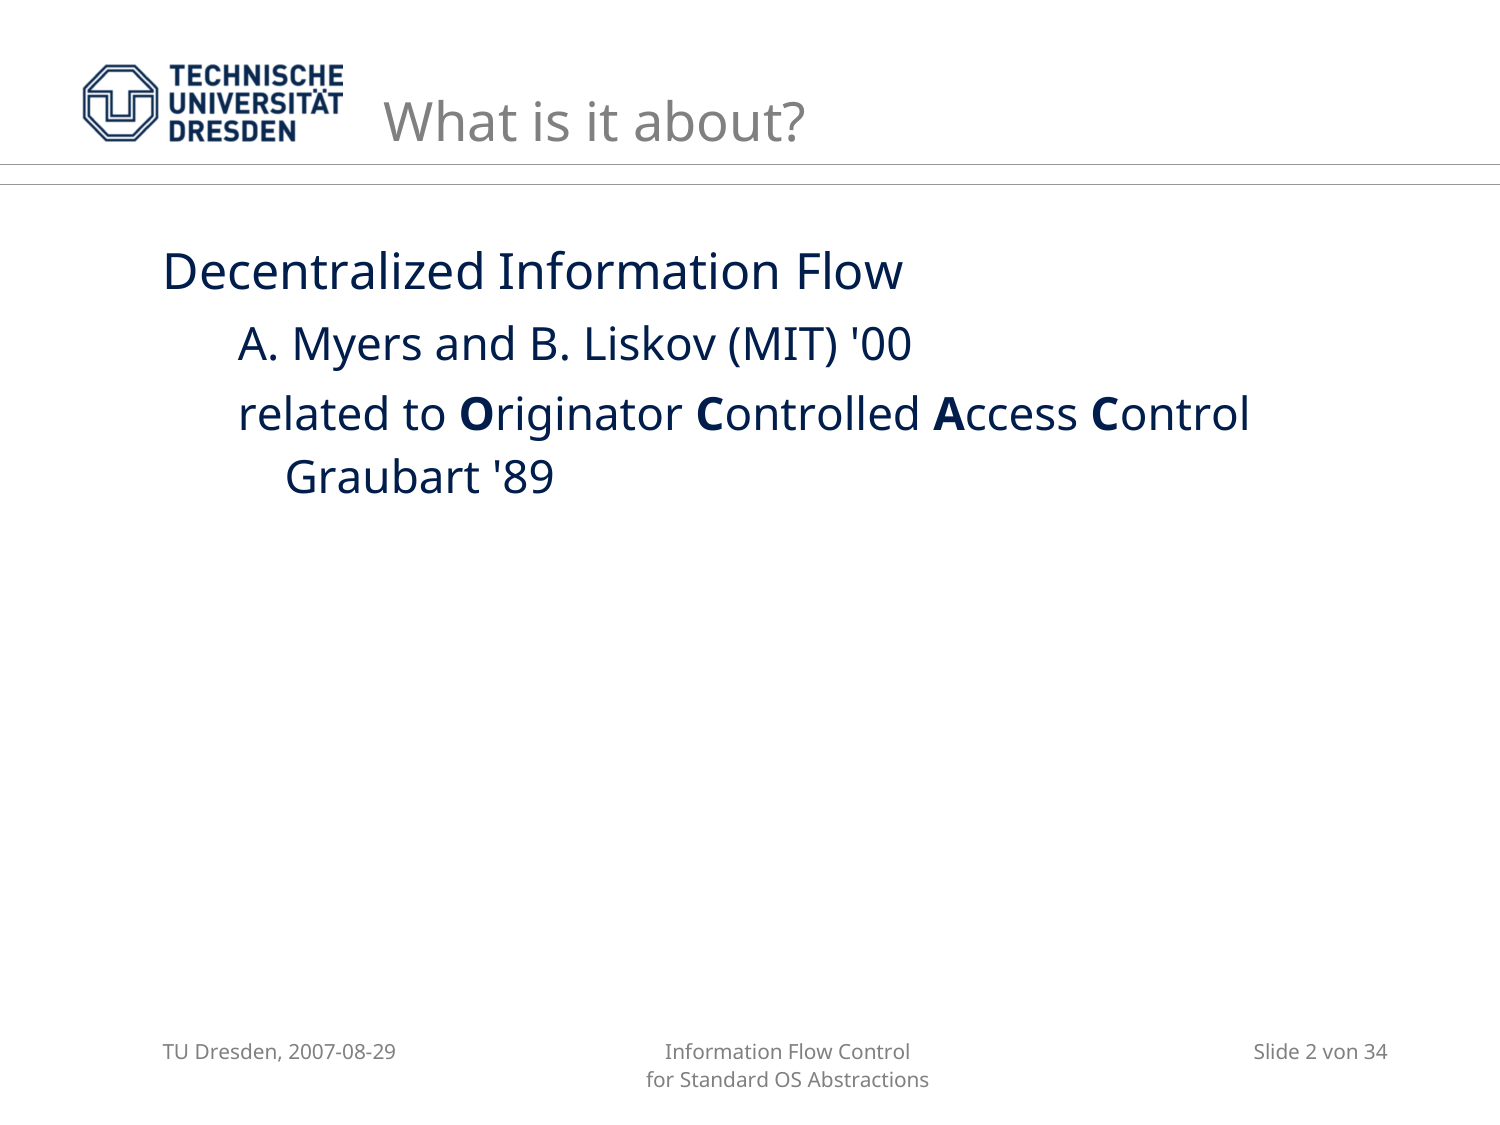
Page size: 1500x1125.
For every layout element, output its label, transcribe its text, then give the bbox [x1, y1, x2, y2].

title What is it about? [383, 82, 1468, 159]
list Decentralized Information Flow A. Myers and B. Liskov (MIT) '00 related to Originator Controlled Access Control Graubart '89 [162, 236, 1388, 1004]
picture [82, 64, 343, 142]
